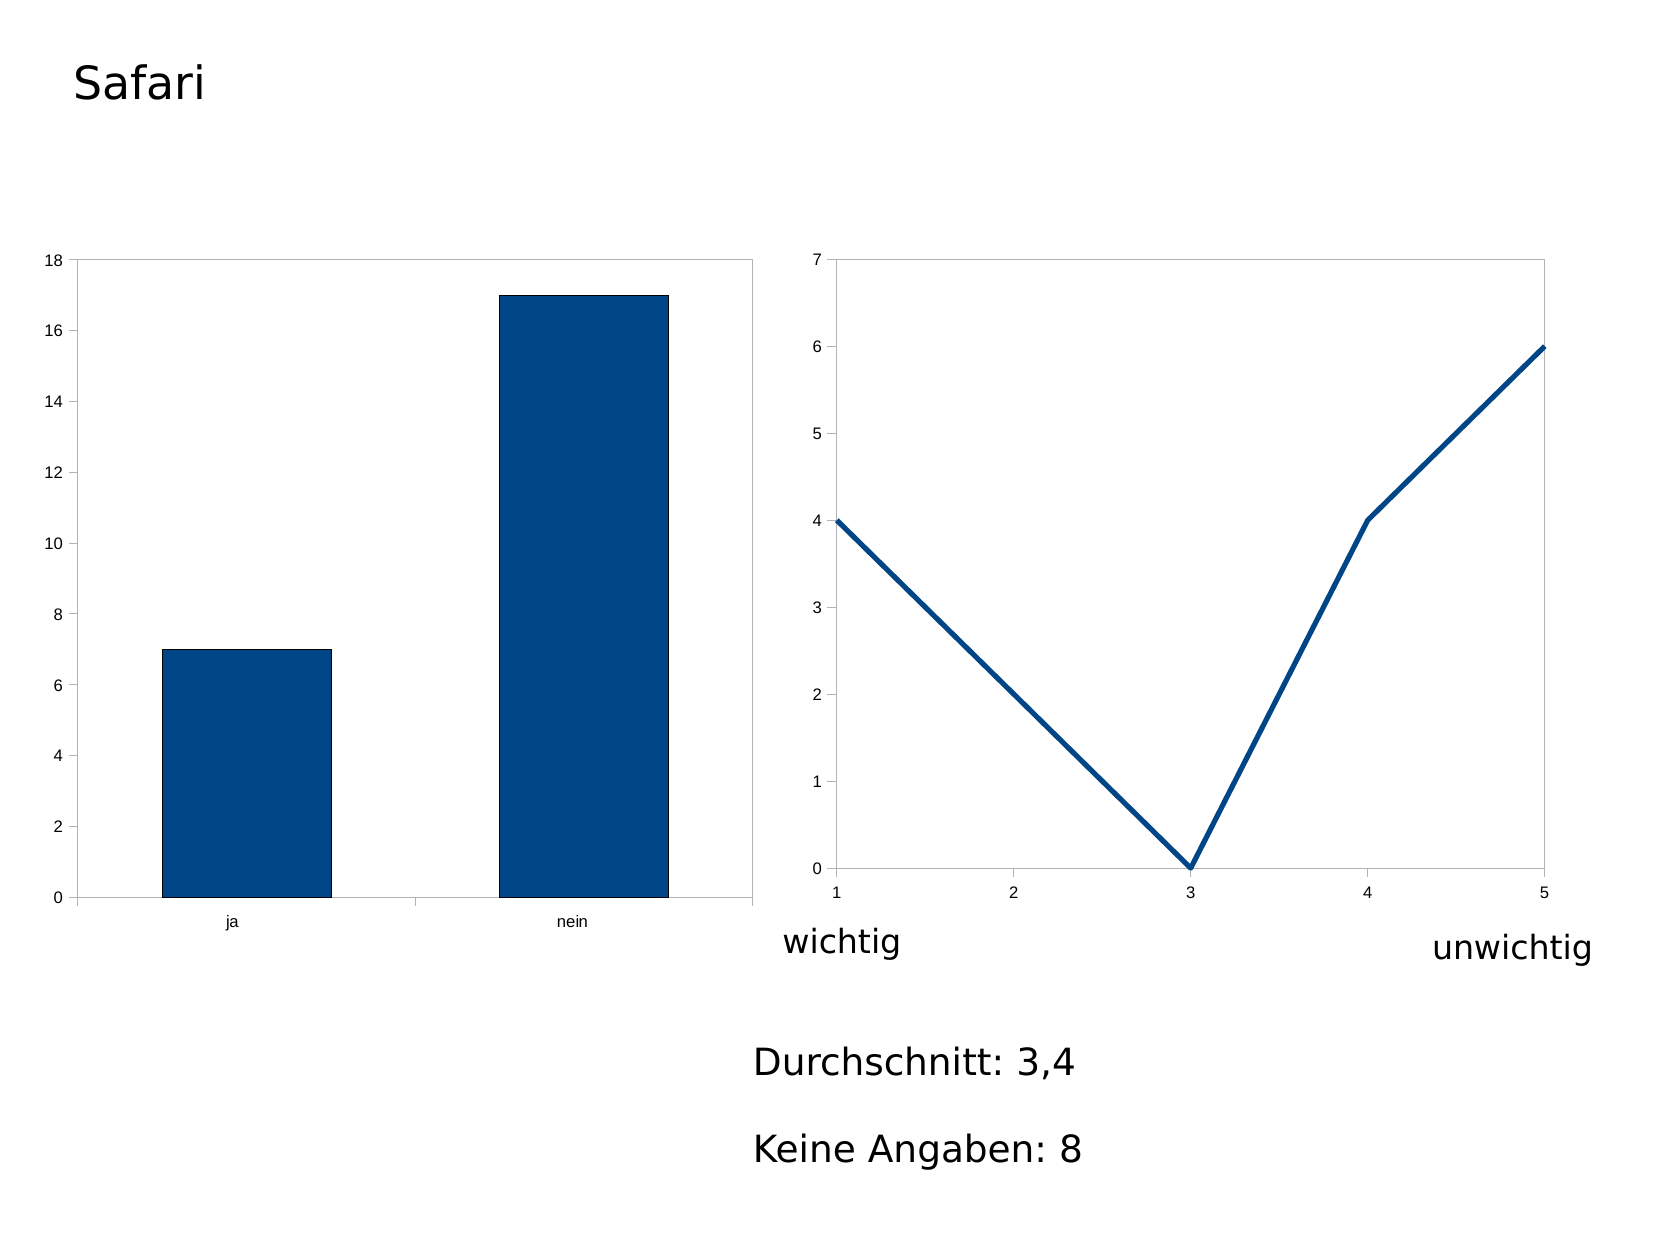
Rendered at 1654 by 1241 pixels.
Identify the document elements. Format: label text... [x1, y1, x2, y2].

chart [797, 236, 1565, 916]
text_box Durchschnitt: 3,4 Keine Angaben: 8 [738, 1033, 1418, 1179]
text_box unwichtig [1417, 921, 1625, 975]
text_box wichtig [767, 915, 1063, 969]
chart [29, 236, 768, 945]
text_box Safari [59, 50, 798, 119]
